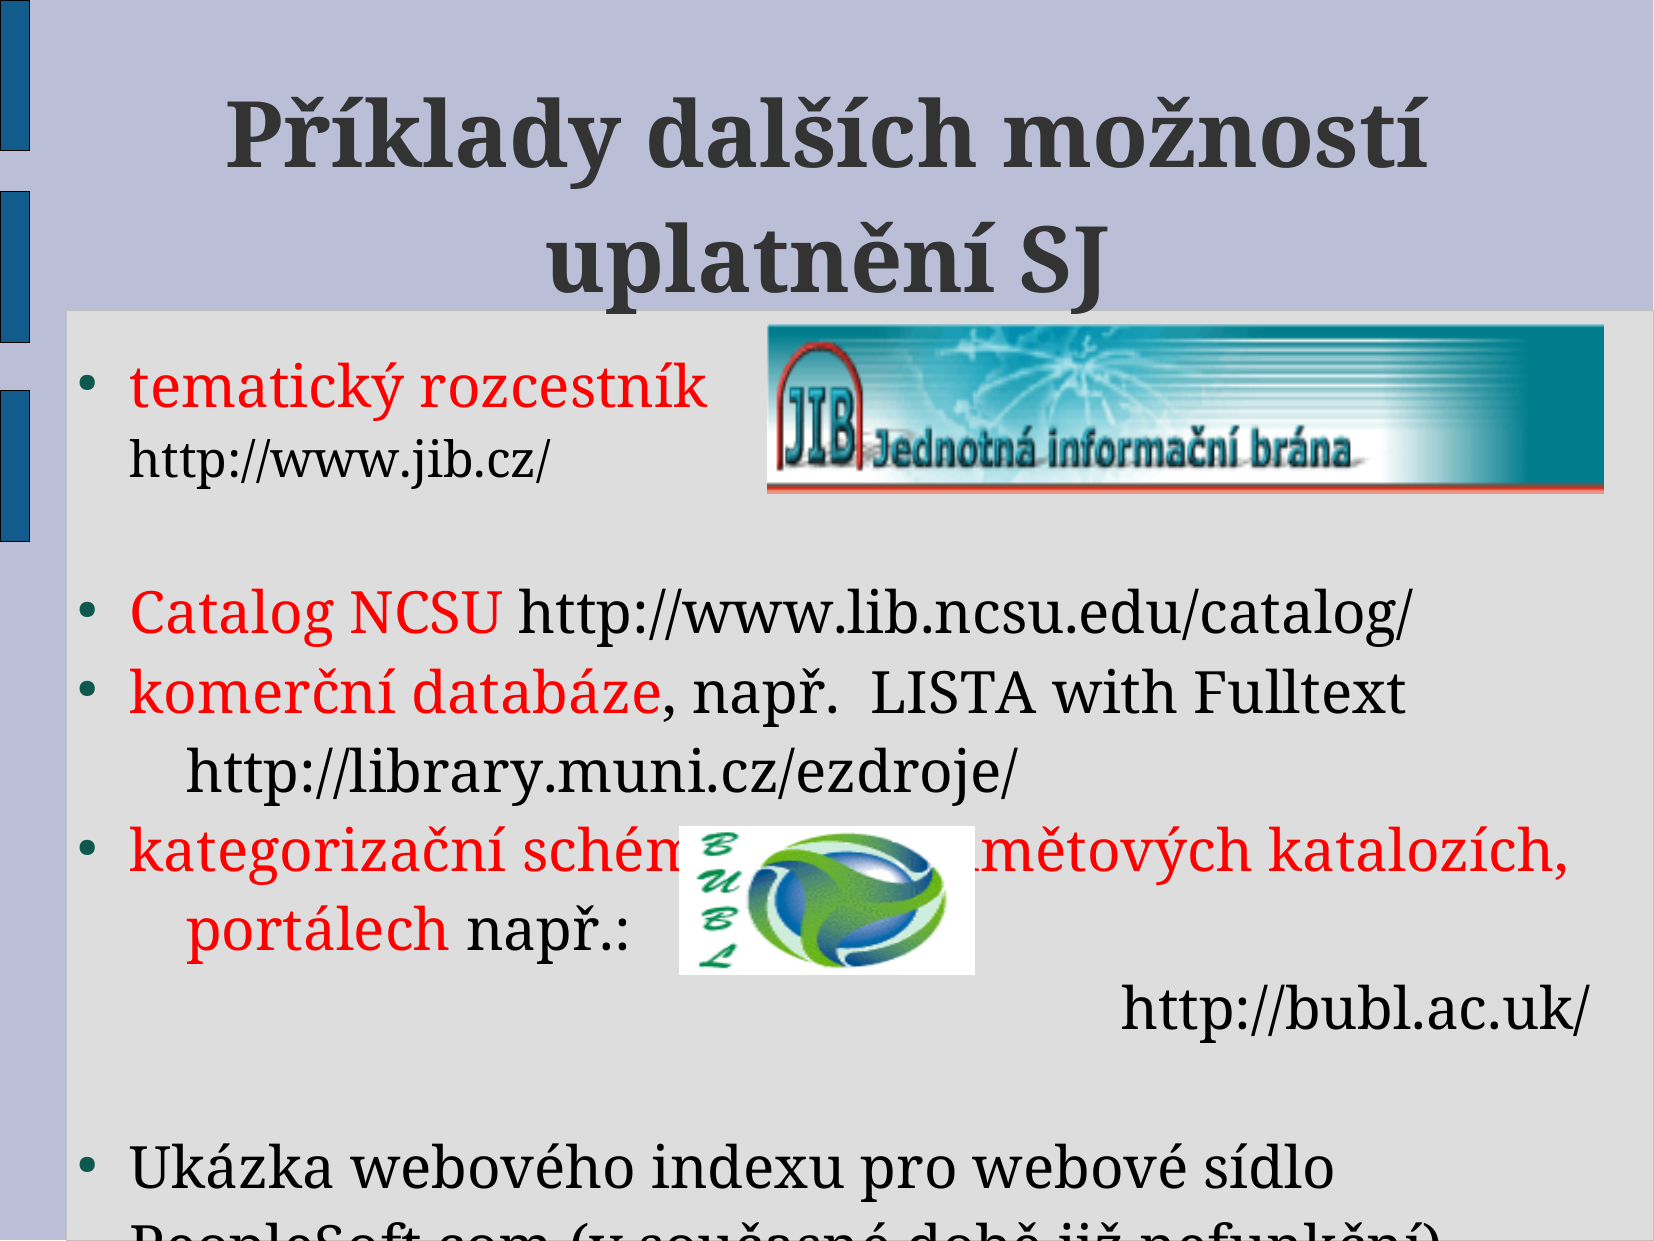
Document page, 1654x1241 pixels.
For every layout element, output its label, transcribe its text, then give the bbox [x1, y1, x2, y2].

picture [679, 826, 975, 975]
list tematický rozcestník http://www.jib.cz/ Catalog NCSU http://www.lib.ncsu.edu/catalog/ komerční databáze, např. LISTA with Fulltext http://library.muni.cz/ezdroje/ kategorizační schémata v předmětových katalozích, portálech např.: http://bubl.ac.uk/ Ukázka webového indexu pro webové sídlo PeopleSoft.com (v současné době již nefunkční) [59, 344, 1654, 1241]
picture [767, 324, 1604, 494]
title Příklady dalších možností uplatnění SJ [121, 90, 1534, 299]
